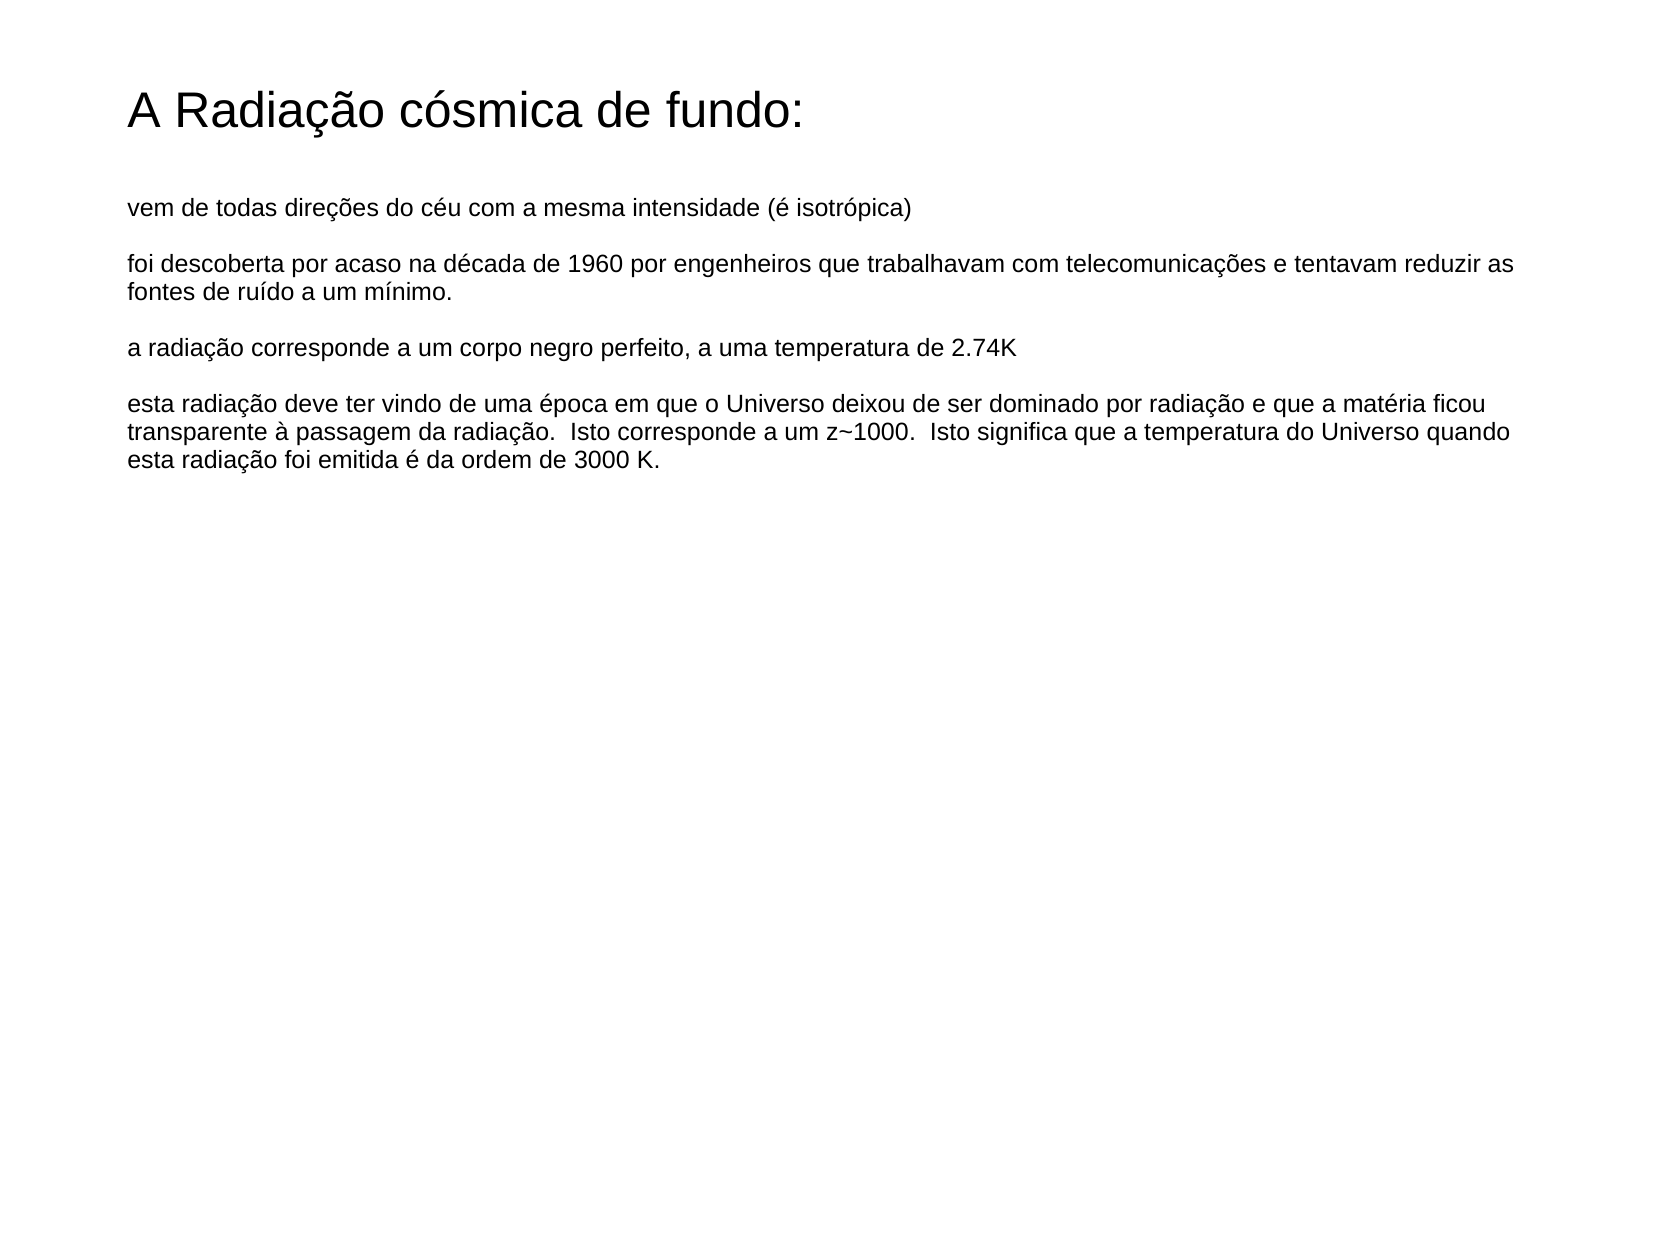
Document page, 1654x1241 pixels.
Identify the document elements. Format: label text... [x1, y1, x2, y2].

text_box A Radiação cósmica de fundo: vem de todas direções do céu com a mesma intensidade (é isotrópica) foi descoberta por acaso na década de 1960 por engenheiros que trabalhavam com telecomunicações e tentavam reduzir as fontes de ruído a um mínimo. a radiação corresponde a um corpo negro perfeito, a uma temperatura de 2.74K esta radiação deve ter vindo de uma época em que o Universo deixou de ser dominado por radiação e que a matéria ficou transparente à passagem da radiação. Isto corresponde a um z~1000. Isto significa que a temperatura do Universo quando esta radiação foi emitida é da ordem de 3000 K. [112, 75, 1538, 538]
